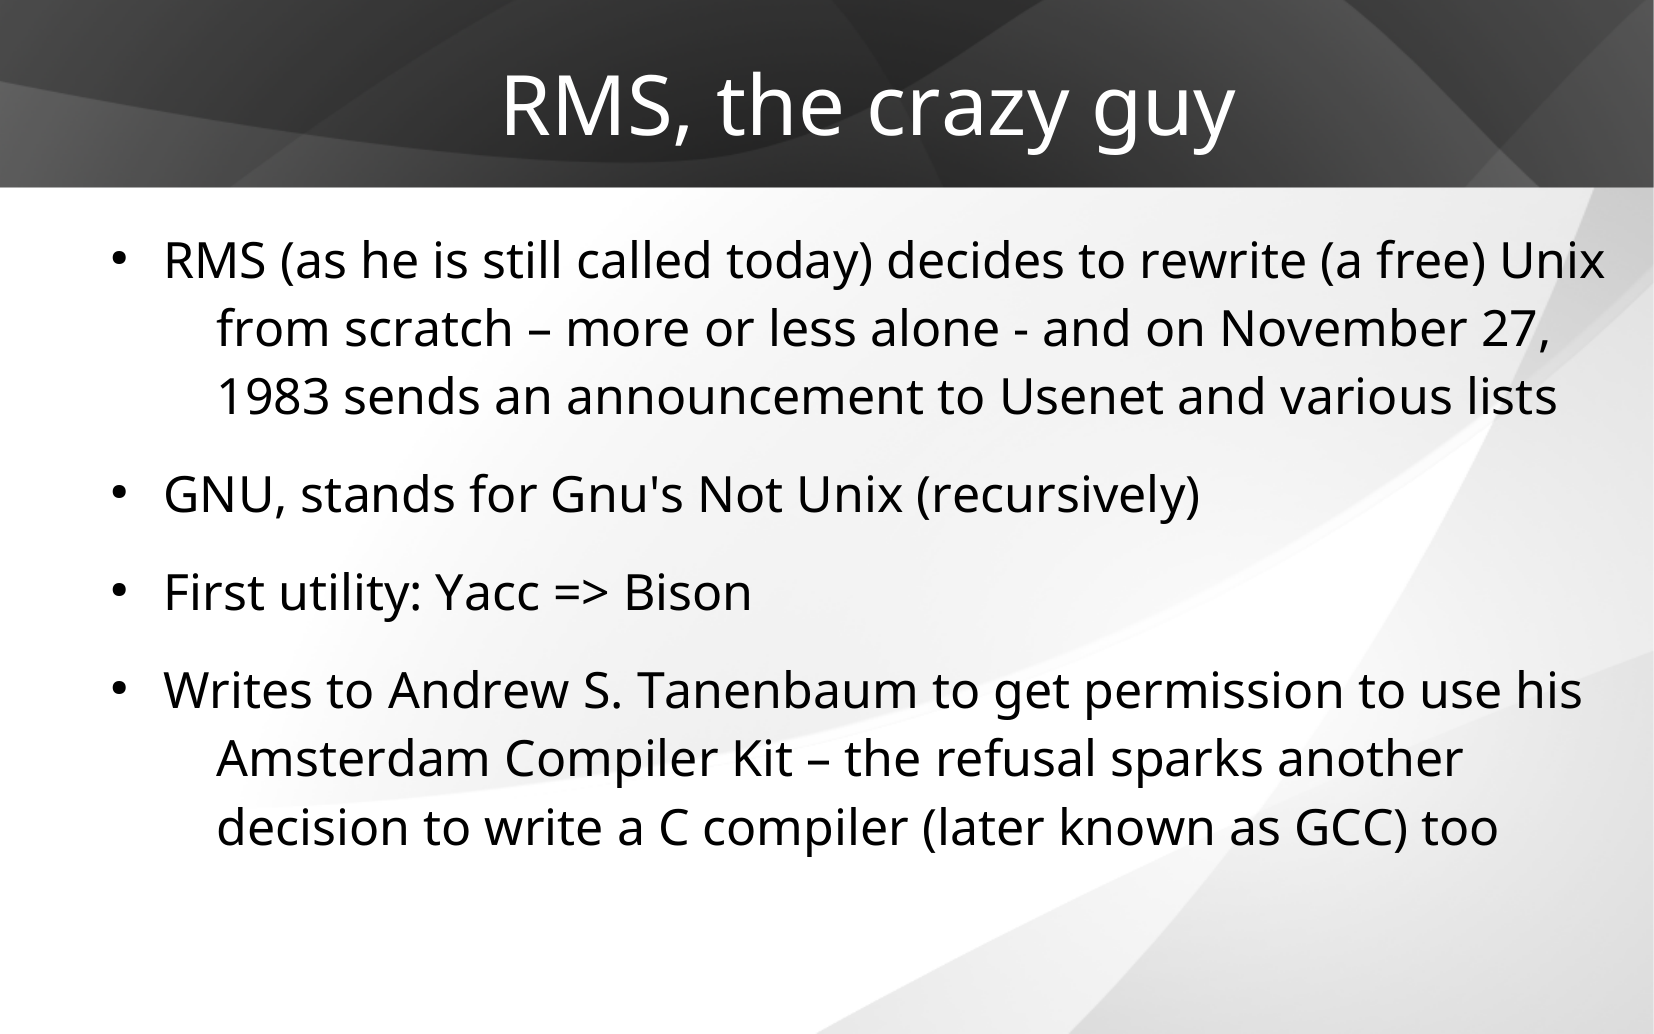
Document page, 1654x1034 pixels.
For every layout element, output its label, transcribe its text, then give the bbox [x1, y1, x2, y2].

picture [0, 0, 1654, 1034]
title RMS, the crazy guy [124, 0, 1613, 208]
list RMS (as he is still called today) decides to rewrite (a free) Unix from scratch – more or less alone - and on November 27, 1983 sends an announcement to Usenet and various lists GNU, stands for Gnu's Not Unix (recursively) First utility: Yacc => Bison Writes to Andrew S. Tanenbaum to get permission to use his Amsterdam Compiler Kit – the refusal sparks another decision to write a C compiler (later known as GCC) too [75, 225, 1613, 1013]
